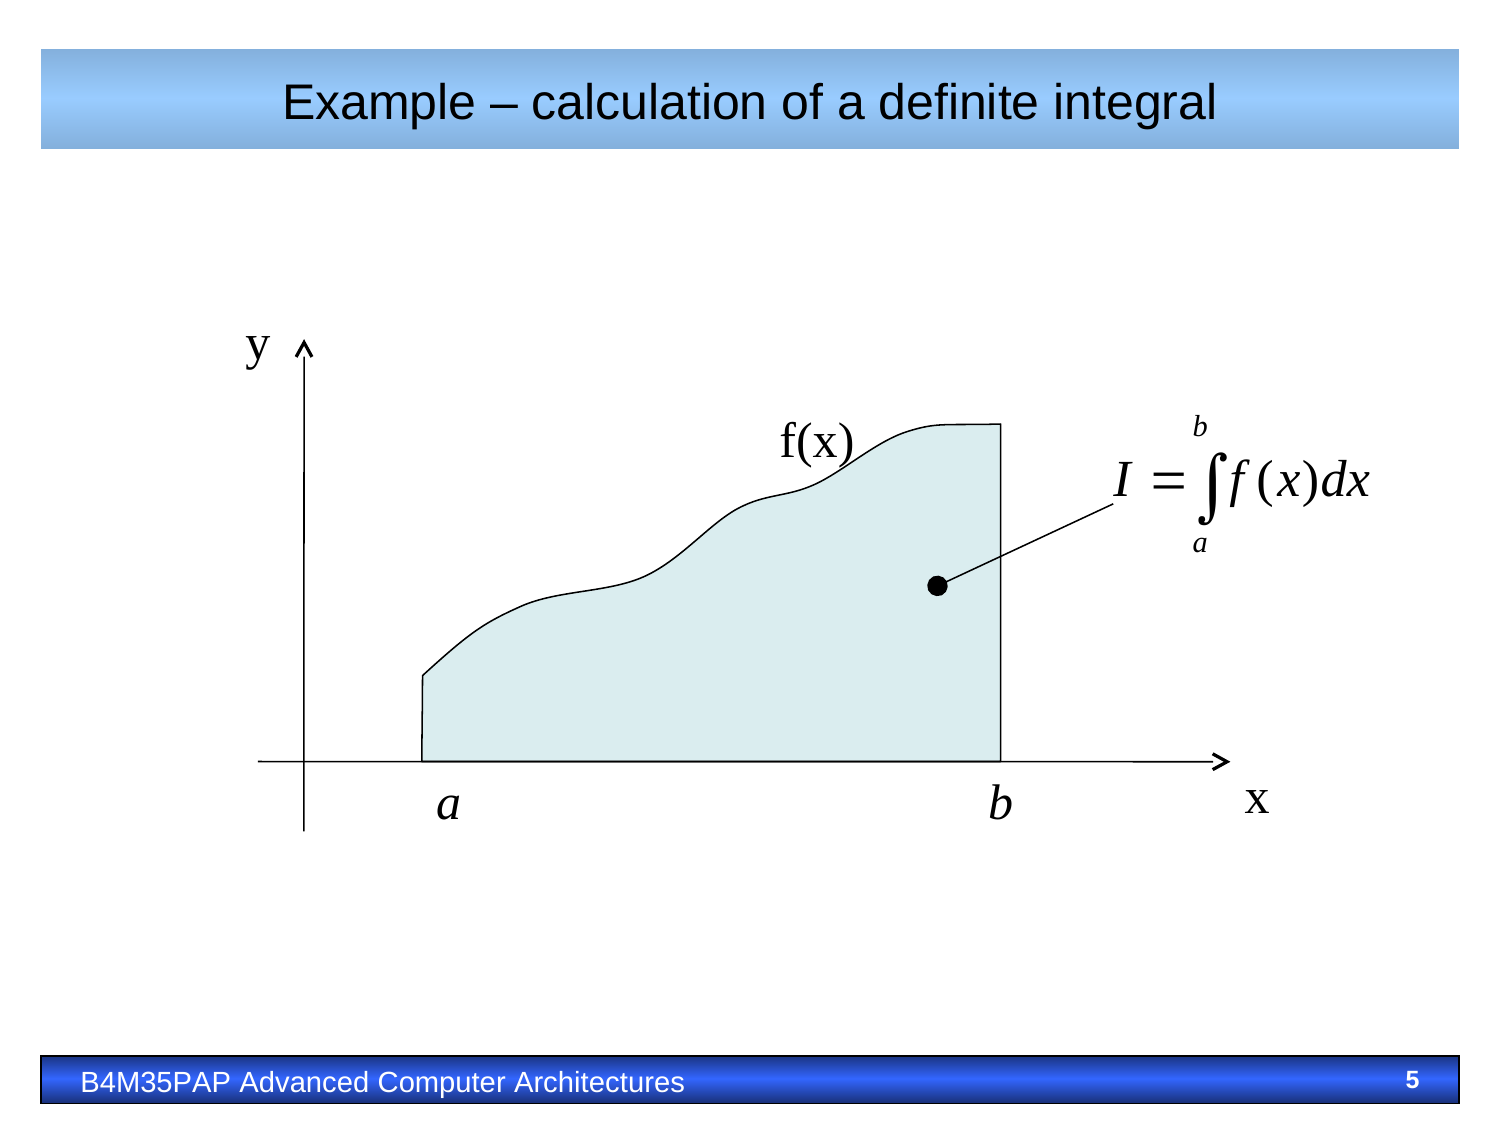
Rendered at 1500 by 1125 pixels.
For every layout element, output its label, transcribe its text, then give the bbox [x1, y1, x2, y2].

text_box a [328, 761, 569, 837]
text_box f(x) [696, 400, 938, 476]
text_box [421, 424, 1001, 762]
title Example – calculation of a definite integral [41, 49, 1459, 149]
chart [1103, 400, 1378, 566]
text_box b [880, 761, 1122, 837]
text_box x [1136, 756, 1378, 832]
text_box y [137, 302, 379, 377]
text_box [257, 377, 328, 832]
